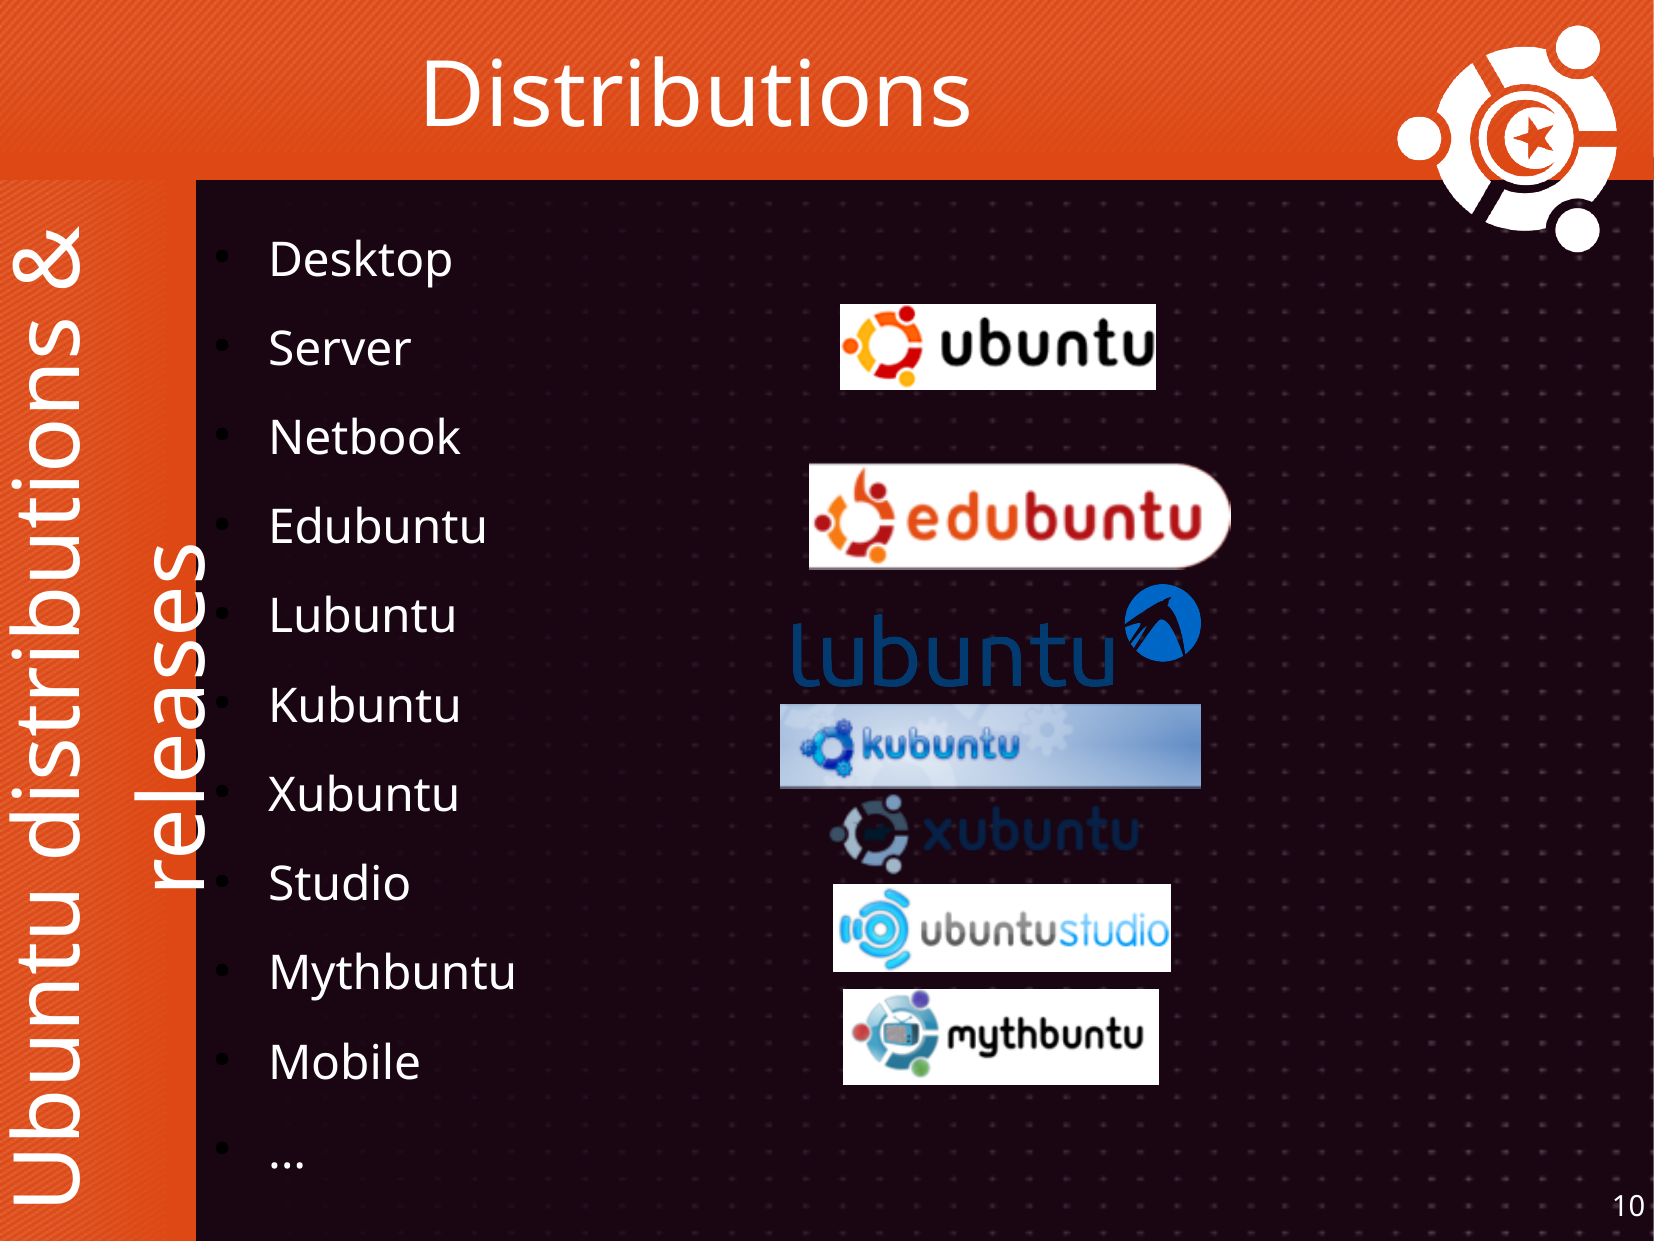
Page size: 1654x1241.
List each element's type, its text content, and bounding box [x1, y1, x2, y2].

list Desktop Server Netbook Edubuntu Lubuntu Kubuntu Xubuntu Studio Mythbuntu Mobile ... [210, 225, 1639, 1186]
title Distributions [0, 2, 1394, 181]
title Ubuntu distributions & releases [3, 210, 210, 1229]
picture [0, 0, 1654, 1241]
